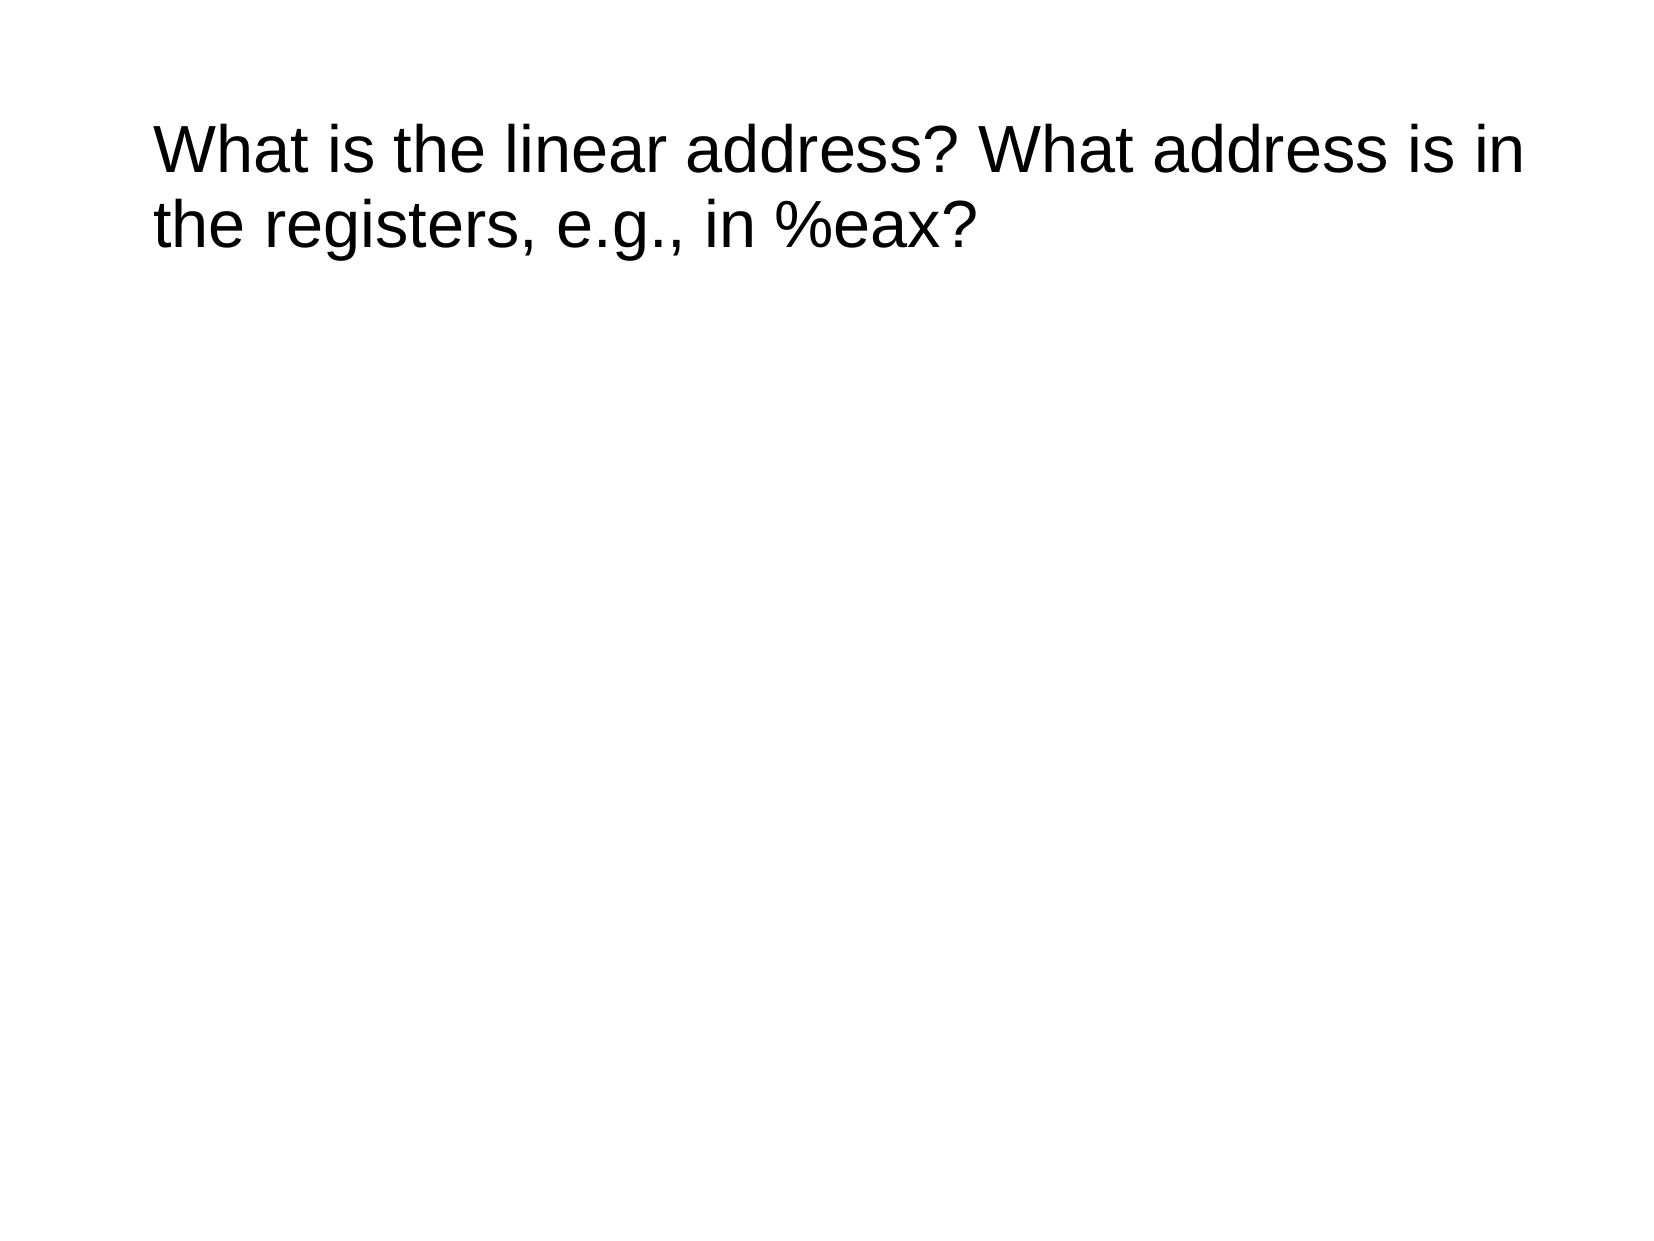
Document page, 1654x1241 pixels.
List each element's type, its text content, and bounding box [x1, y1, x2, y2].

list What is the linear address? What address is in the registers, e.g., in %eax? [82, 112, 1571, 1010]
